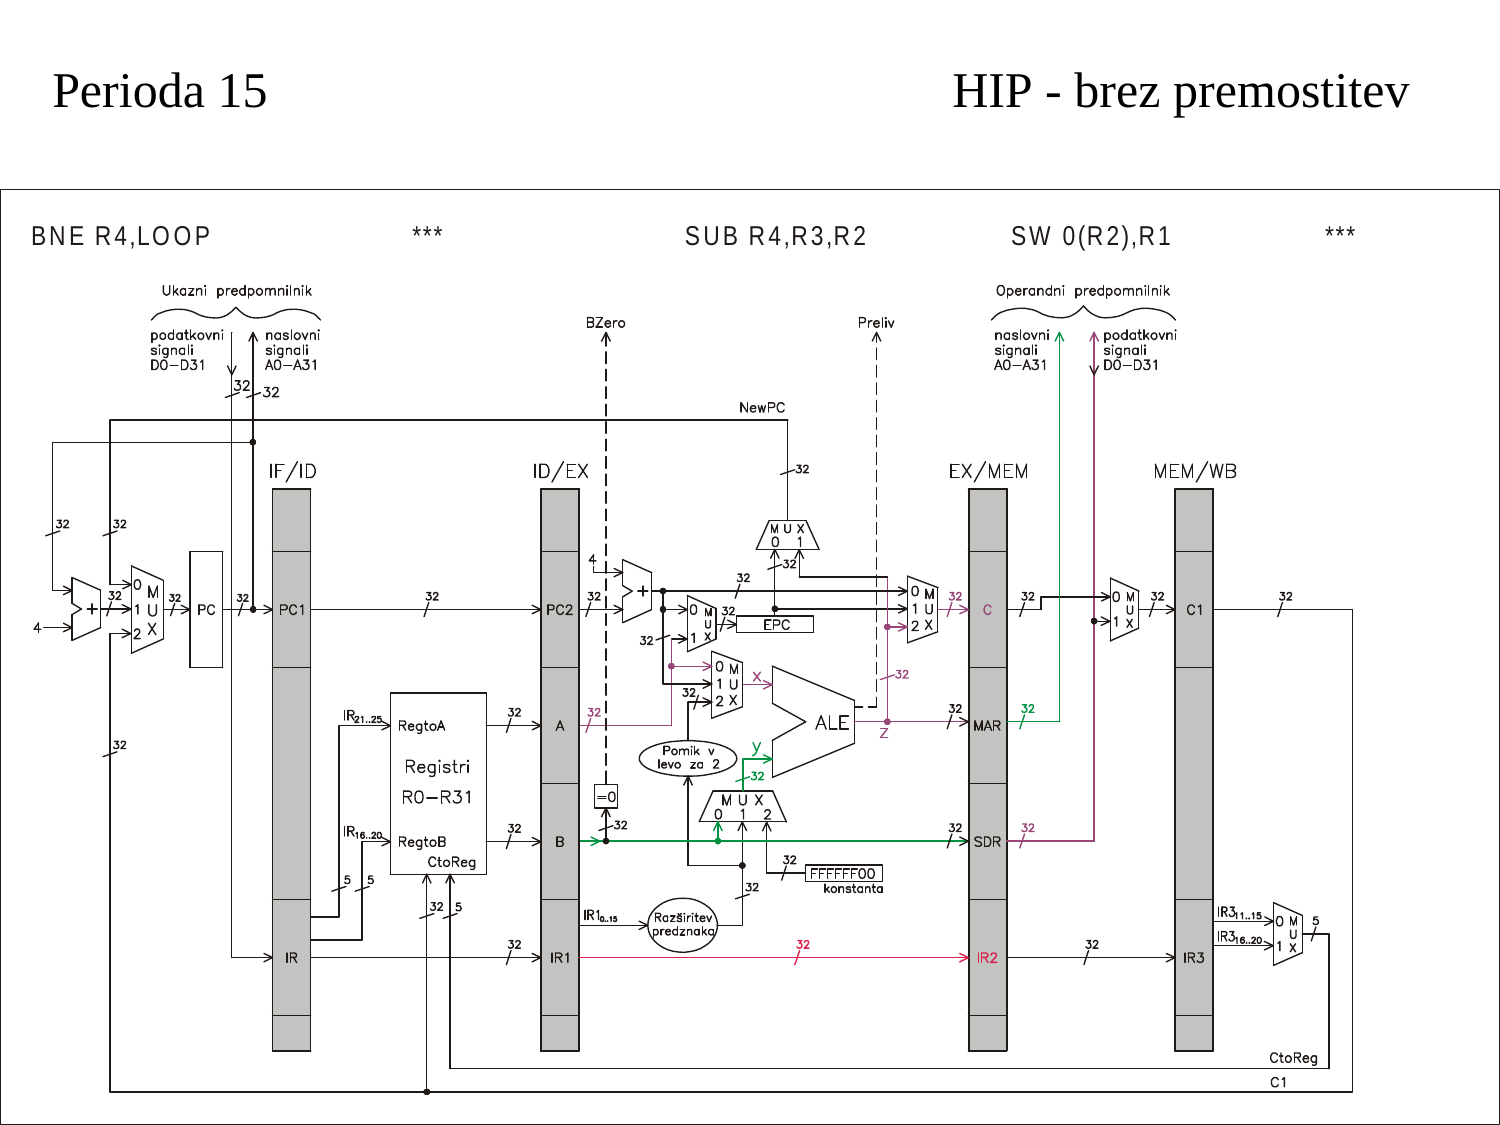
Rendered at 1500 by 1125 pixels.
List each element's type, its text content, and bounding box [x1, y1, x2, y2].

picture [0, 188, 1500, 1125]
text_box Perioda 15 HIP - brez premostitev [37, 49, 1476, 126]
